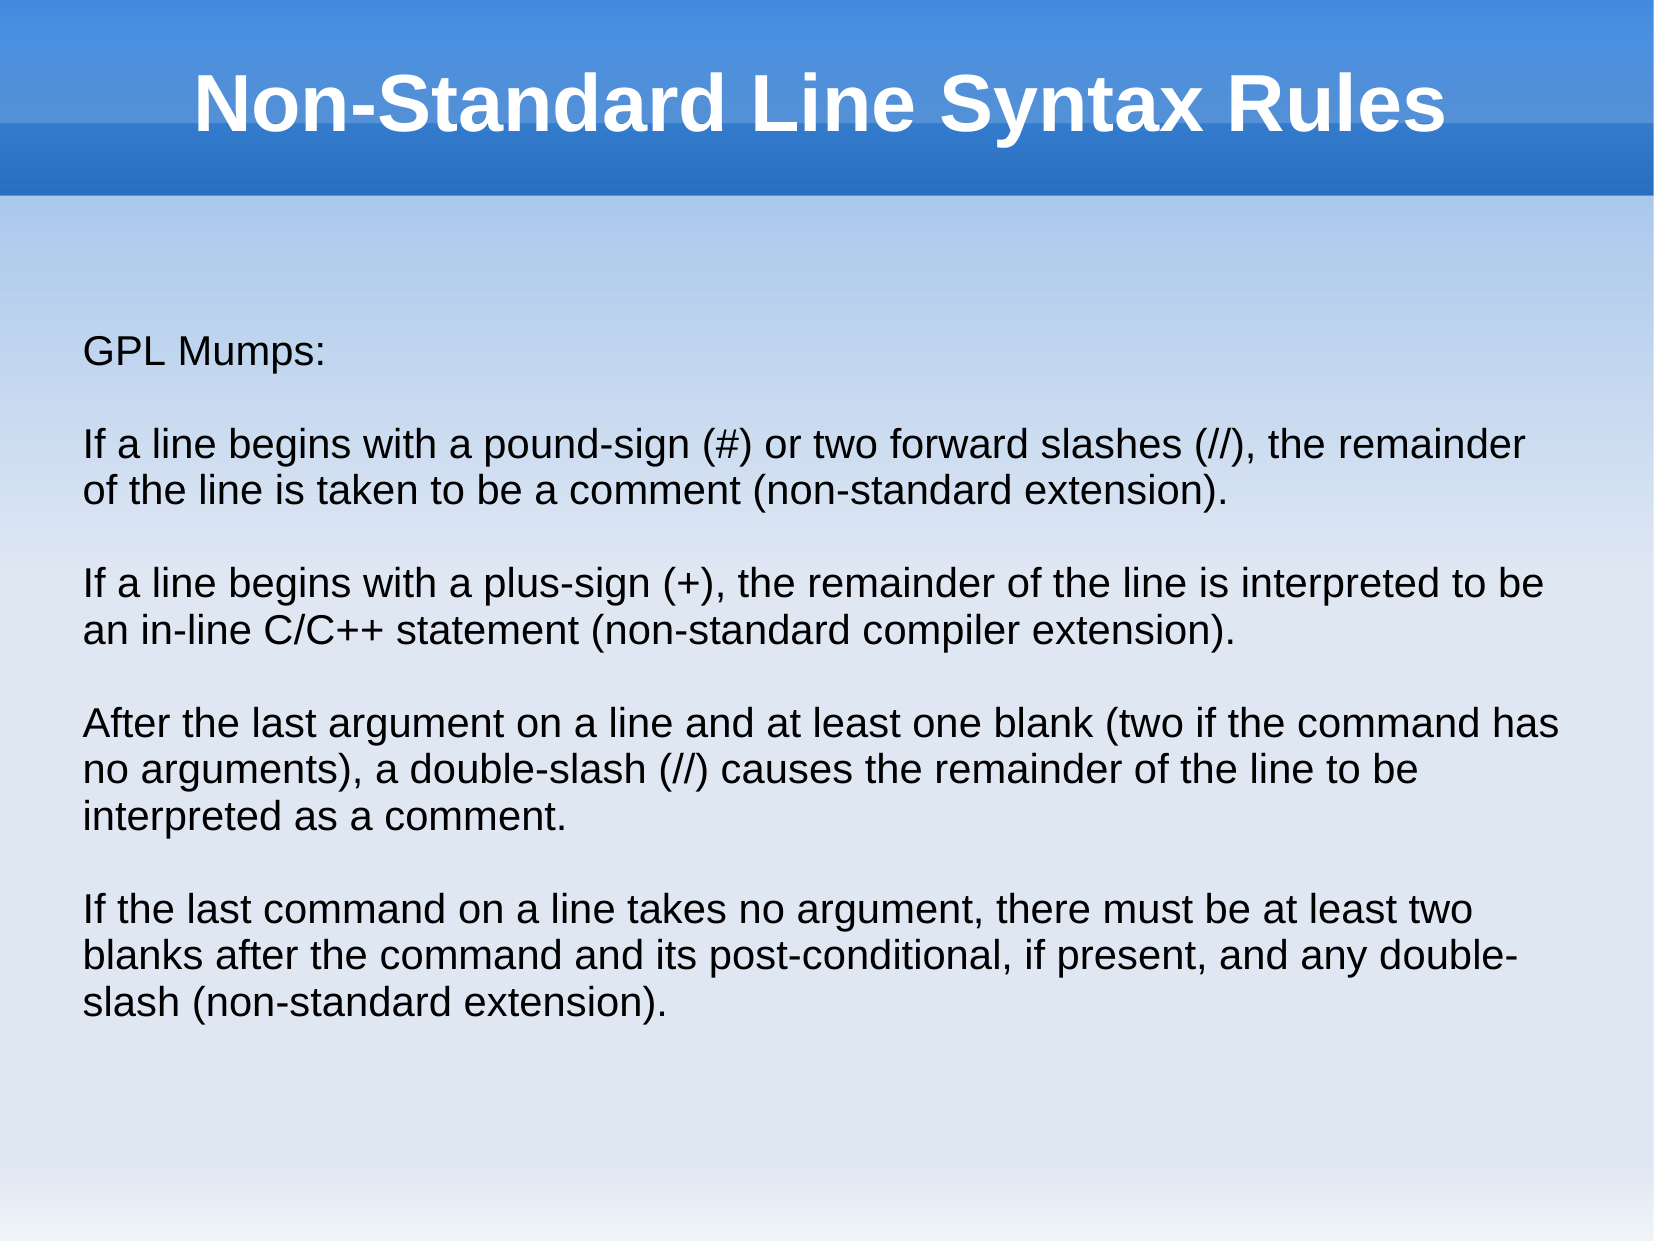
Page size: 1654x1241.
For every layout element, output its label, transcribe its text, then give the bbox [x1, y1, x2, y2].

picture [0, 0, 1654, 1241]
subtitle GPL Mumps: If a line begins with a pound-sign (#) or two forward slashes (//), the remainder of the line is taken to be a comment (non-standard extension). If a line begins with a plus-sign (+), the remainder of the line is interpreted to be an in-line C/C++ statement (non-standard compiler extension). After the last argument on a line and at least one blank (two if the command has no arguments), a double-slash (//) causes the remainder of the line to be interpreted as a comment. If the last command on a line takes no argument, there must be at least two blanks after the command and its post-conditional, if present, and any double-slash (non-standard extension). [82, 290, 1571, 1109]
title Non-Standard Line Syntax Rules [76, 0, 1565, 208]
